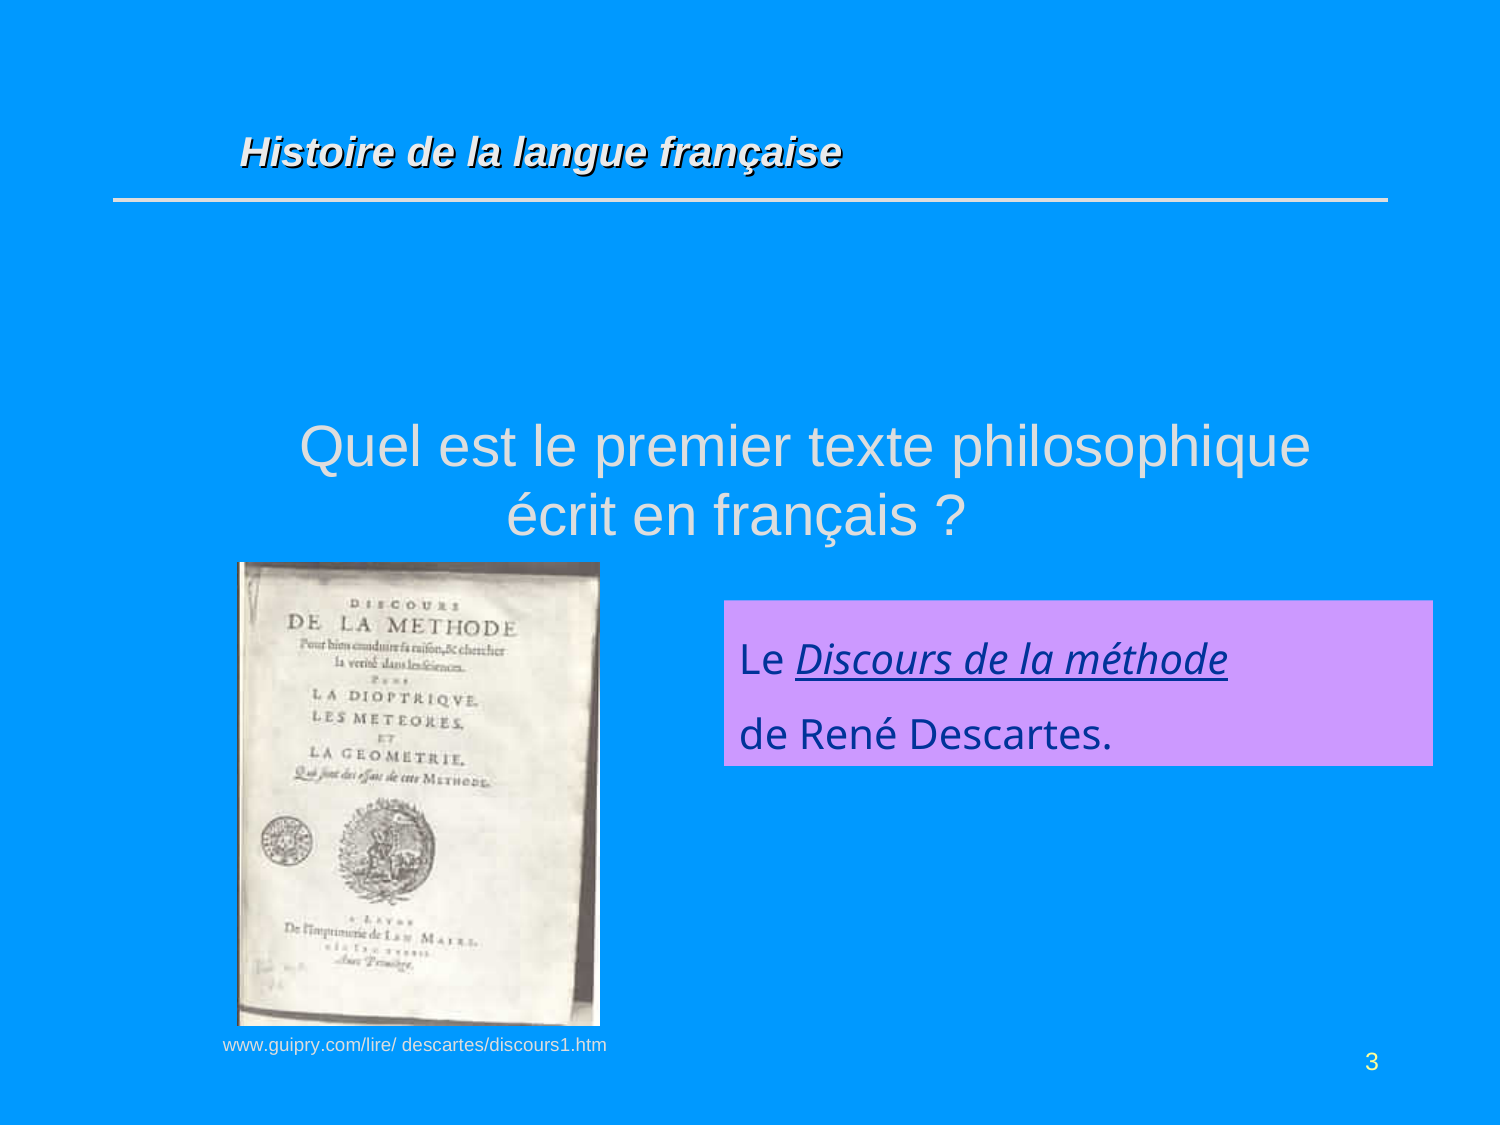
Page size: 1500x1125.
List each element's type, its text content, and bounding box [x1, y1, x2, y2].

text_box www.guipry.com/lire/ descartes/discours1.htm [179, 1025, 651, 1064]
text_box Le Discours de la méthode de René Descartes. [724, 600, 1433, 766]
text_box Histoire de la langue française [224, 116, 858, 183]
picture [237, 562, 600, 1025]
text_box Quel est le premier texte philosophique écrit en français ? [237, 399, 1375, 556]
